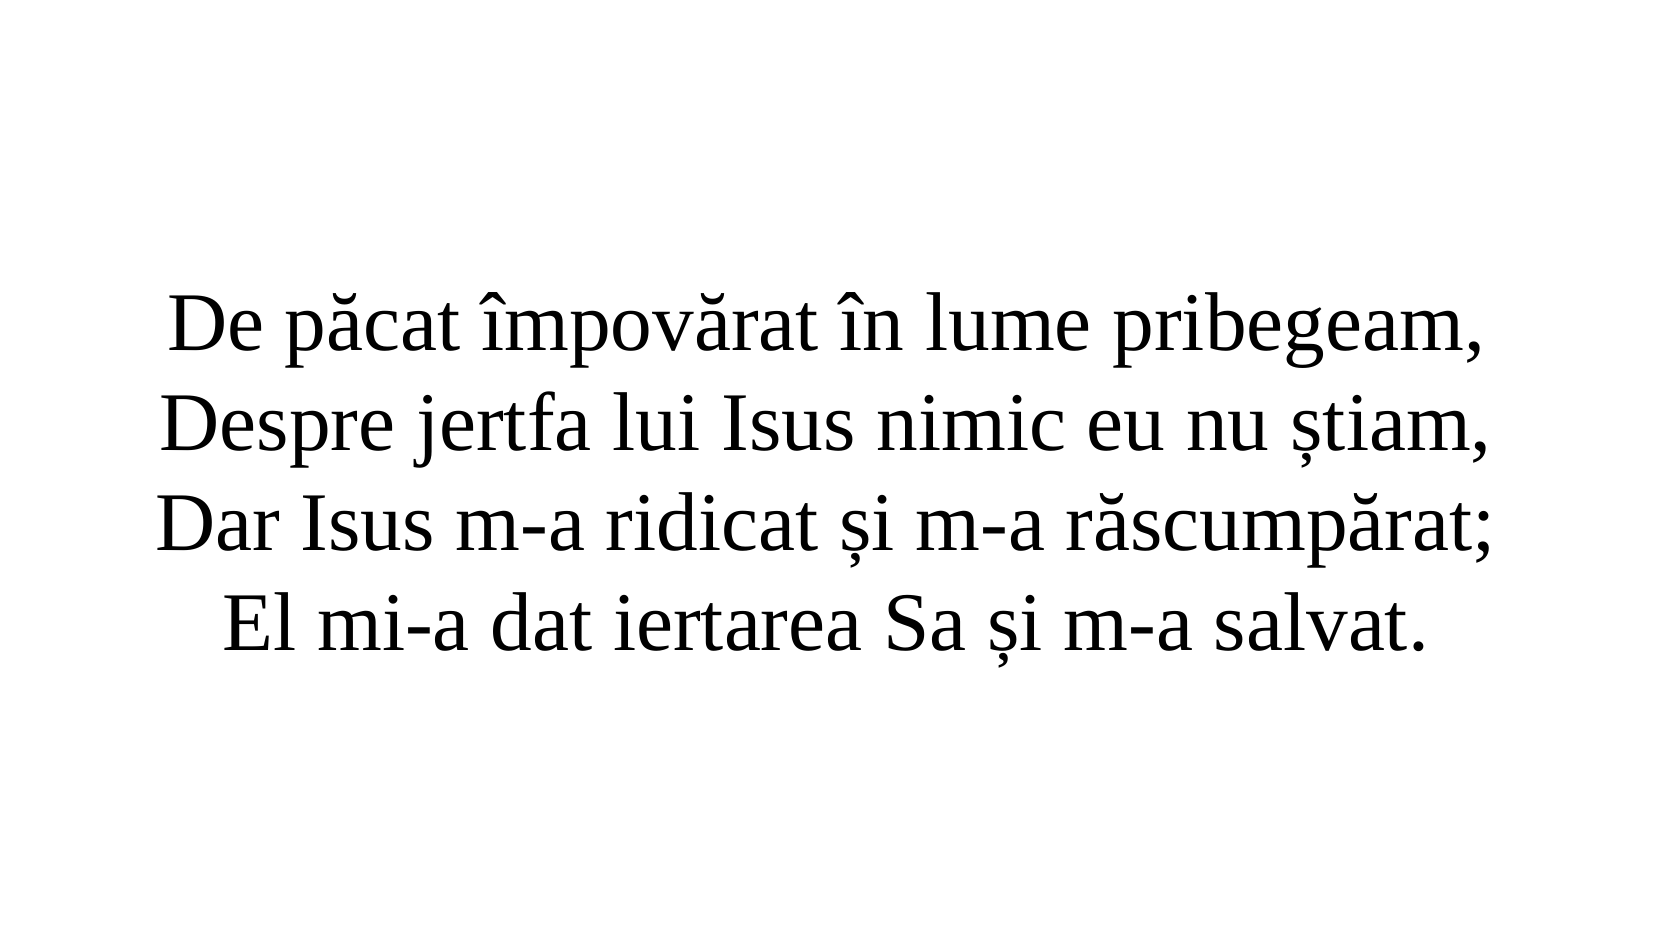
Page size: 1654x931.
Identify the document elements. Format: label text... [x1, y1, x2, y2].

subtitle De păcat împovărat în lume pribegeam, Despre jertfa lui Isus nimic eu nu știam, Dar Isus m-a ridicat și m-a răscumpărat; El mi-a dat iertarea Sa și m-a salvat. [0, 259, 1654, 622]
